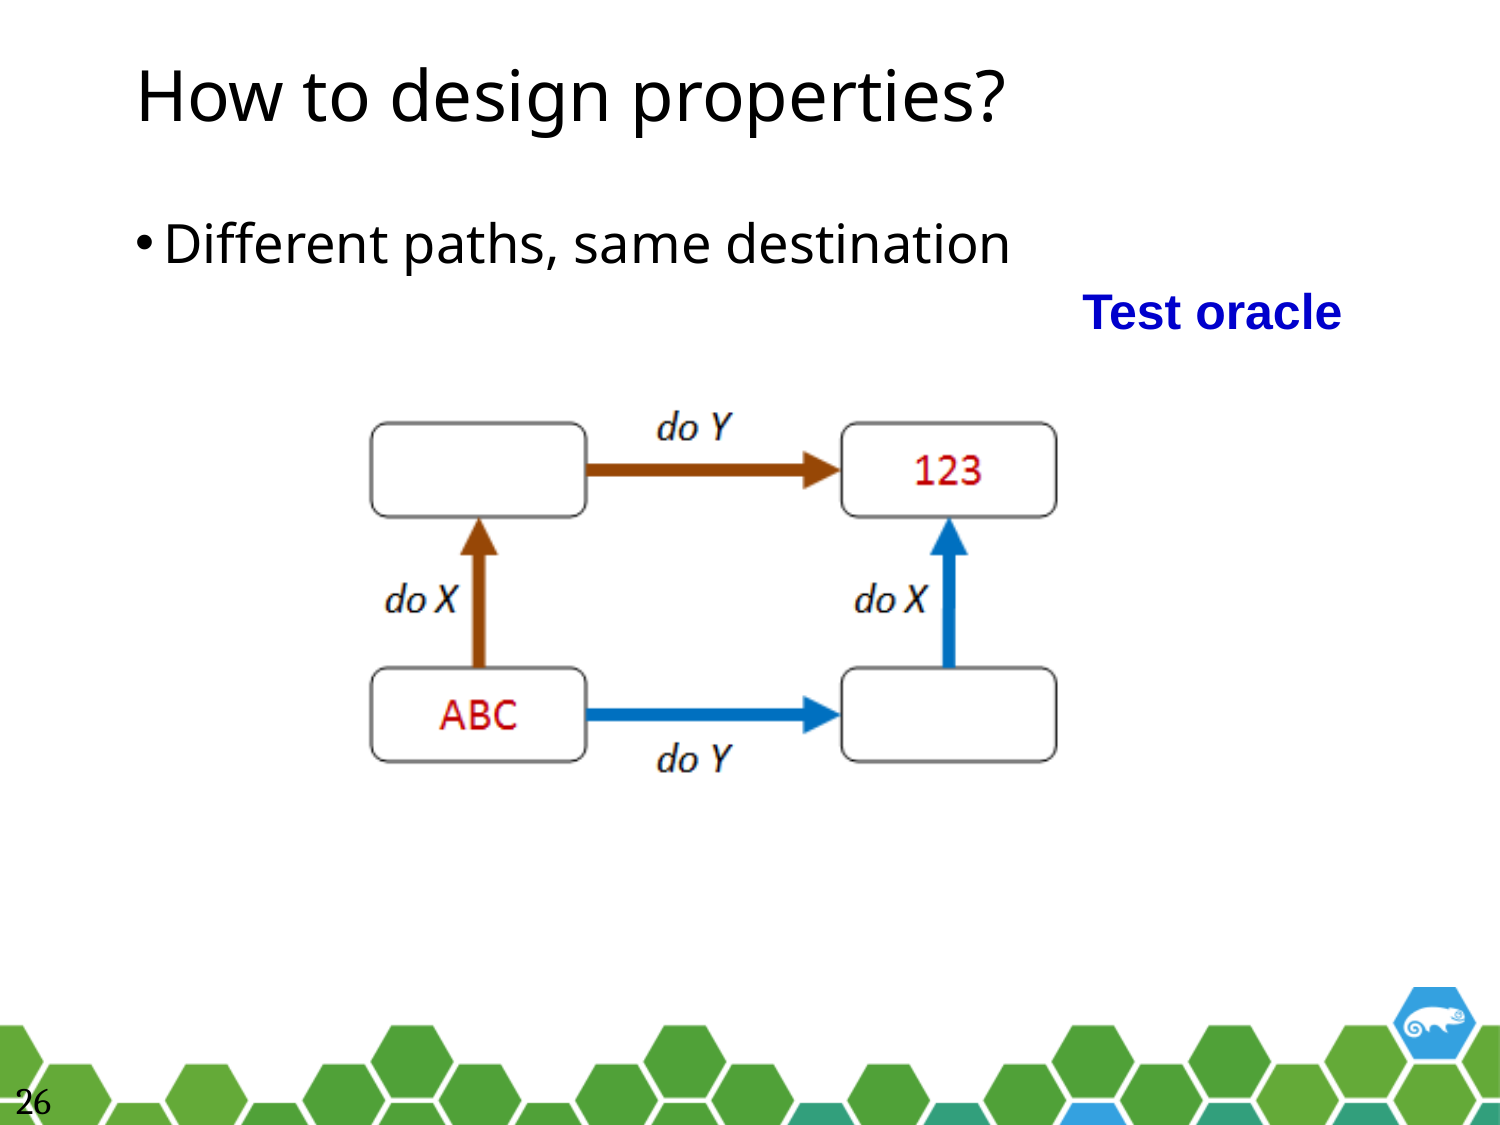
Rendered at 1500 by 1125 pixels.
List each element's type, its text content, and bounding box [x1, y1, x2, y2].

text_box How to design properties? [134, 12, 1371, 175]
text_box Test oracle [1067, 272, 1358, 346]
picture [340, 394, 1109, 794]
picture [0, 987, 1500, 1125]
text_box Different paths, same destination [134, 208, 1371, 862]
